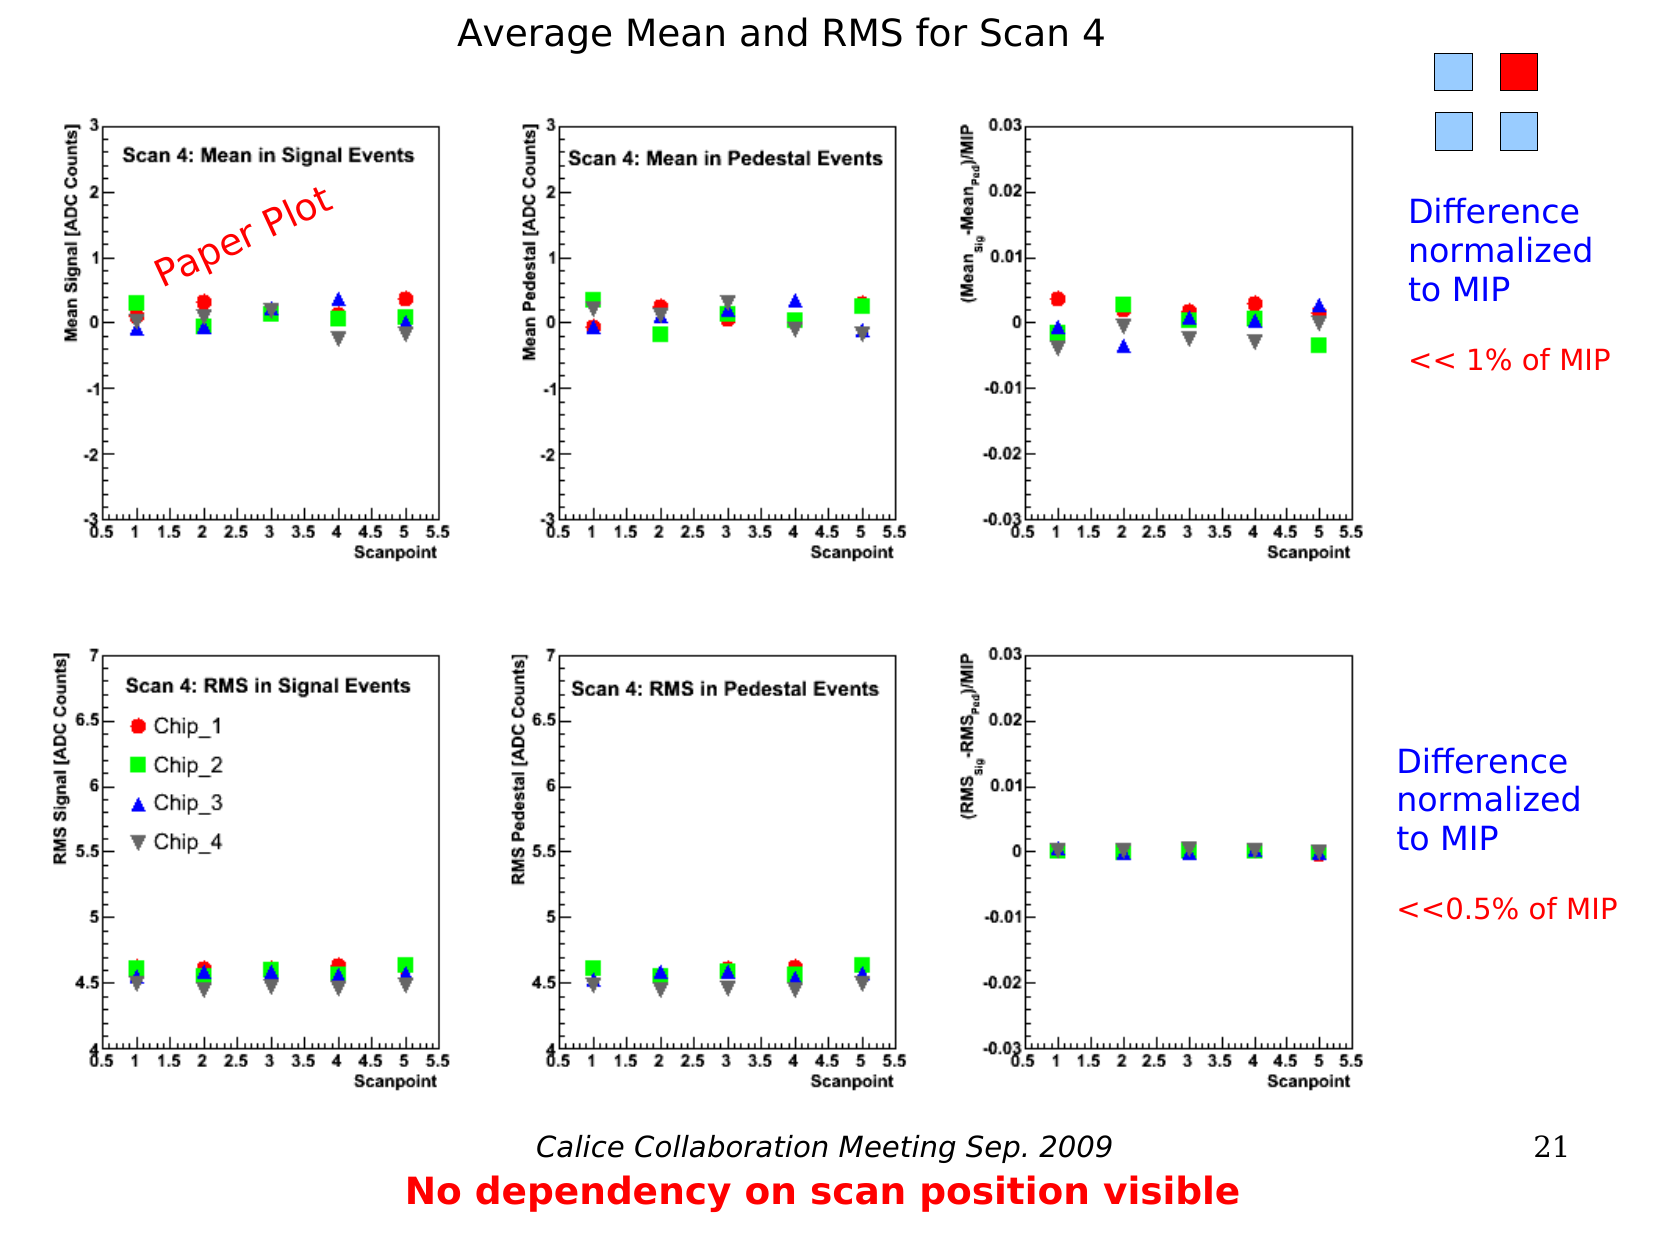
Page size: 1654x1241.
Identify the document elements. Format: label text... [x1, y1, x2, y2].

text_box [1435, 112, 1473, 151]
text_box Average Mean and RMS for Scan 4 [442, 4, 1108, 64]
text_box Difference normalized to MIP <<0.5% of MIP [1381, 735, 1633, 969]
text_box Paper Plot [131, 165, 352, 310]
text_box [1500, 53, 1538, 91]
picture [35, 70, 1405, 1128]
text_box [1500, 112, 1538, 151]
text_box No dependency on scan position visible [389, 1162, 1238, 1221]
text_box Difference normalized to MIP << 1% of MIP [1393, 185, 1625, 419]
text_box [1434, 53, 1473, 91]
